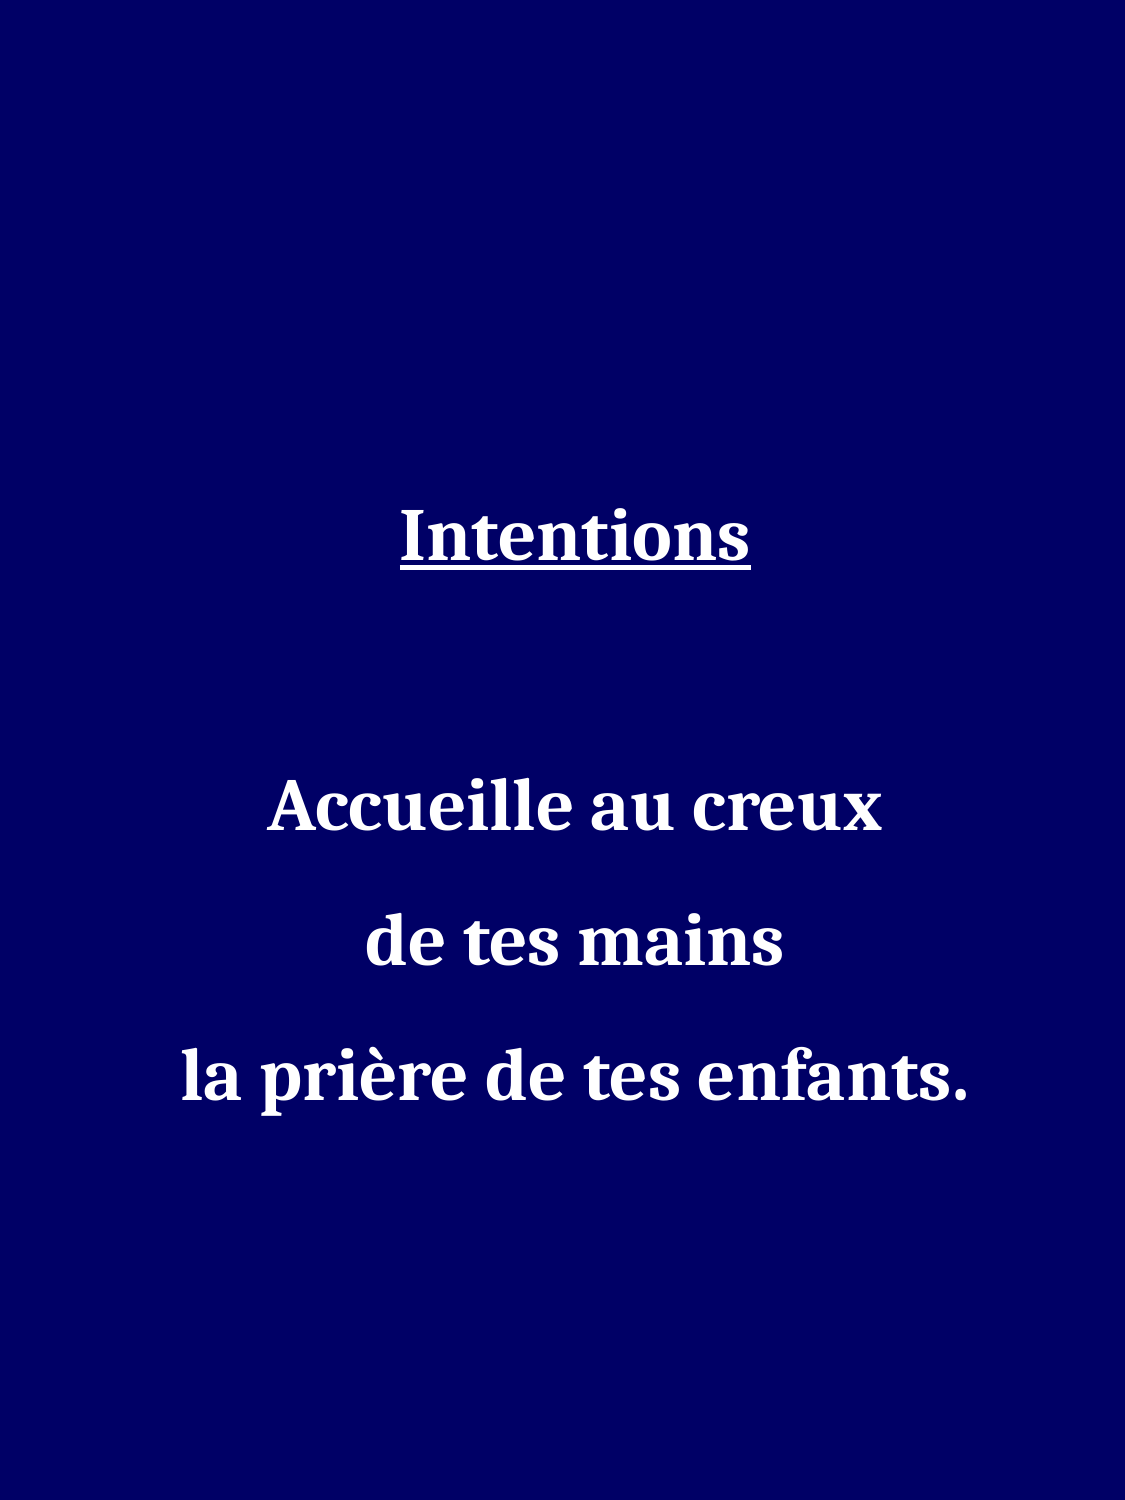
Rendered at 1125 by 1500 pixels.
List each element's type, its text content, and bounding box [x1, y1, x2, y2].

text_box Intentions Accueille au creux de tes mains la prière de tes enfants. [158, 432, 993, 1077]
